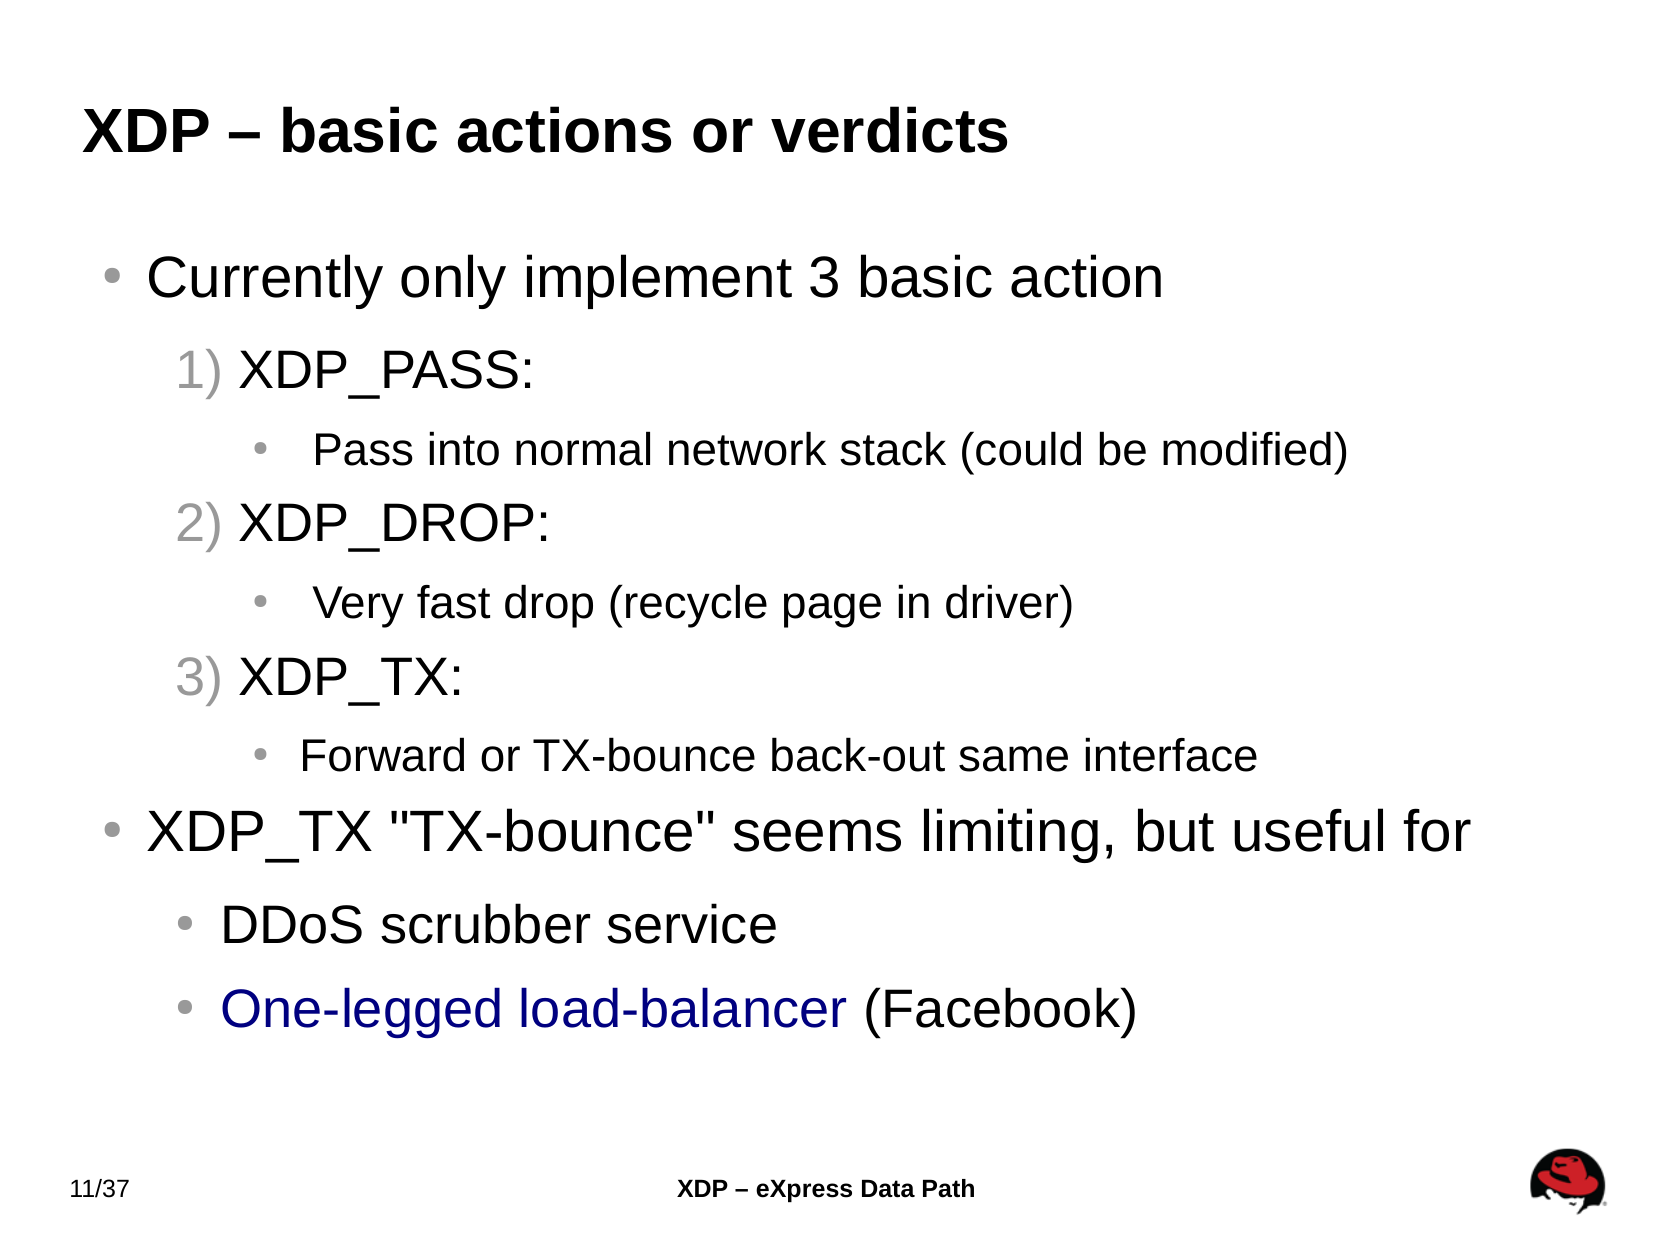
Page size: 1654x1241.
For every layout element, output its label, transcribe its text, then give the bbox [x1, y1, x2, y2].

picture [1529, 1146, 1613, 1224]
list Currently only implement 3 basic action XDP_PASS: Pass into normal network stack (could be modified) XDP_DROP: Very fast drop (recycle page in driver) XDP_TX: Forward or TX-bounce back-out same interface XDP_TX "TX-bounce" seems limiting, but useful for DDoS scrubber service One-legged load-balancer (Facebook) [86, 244, 1576, 1039]
title XDP – basic actions or verdicts [82, 37, 1571, 226]
